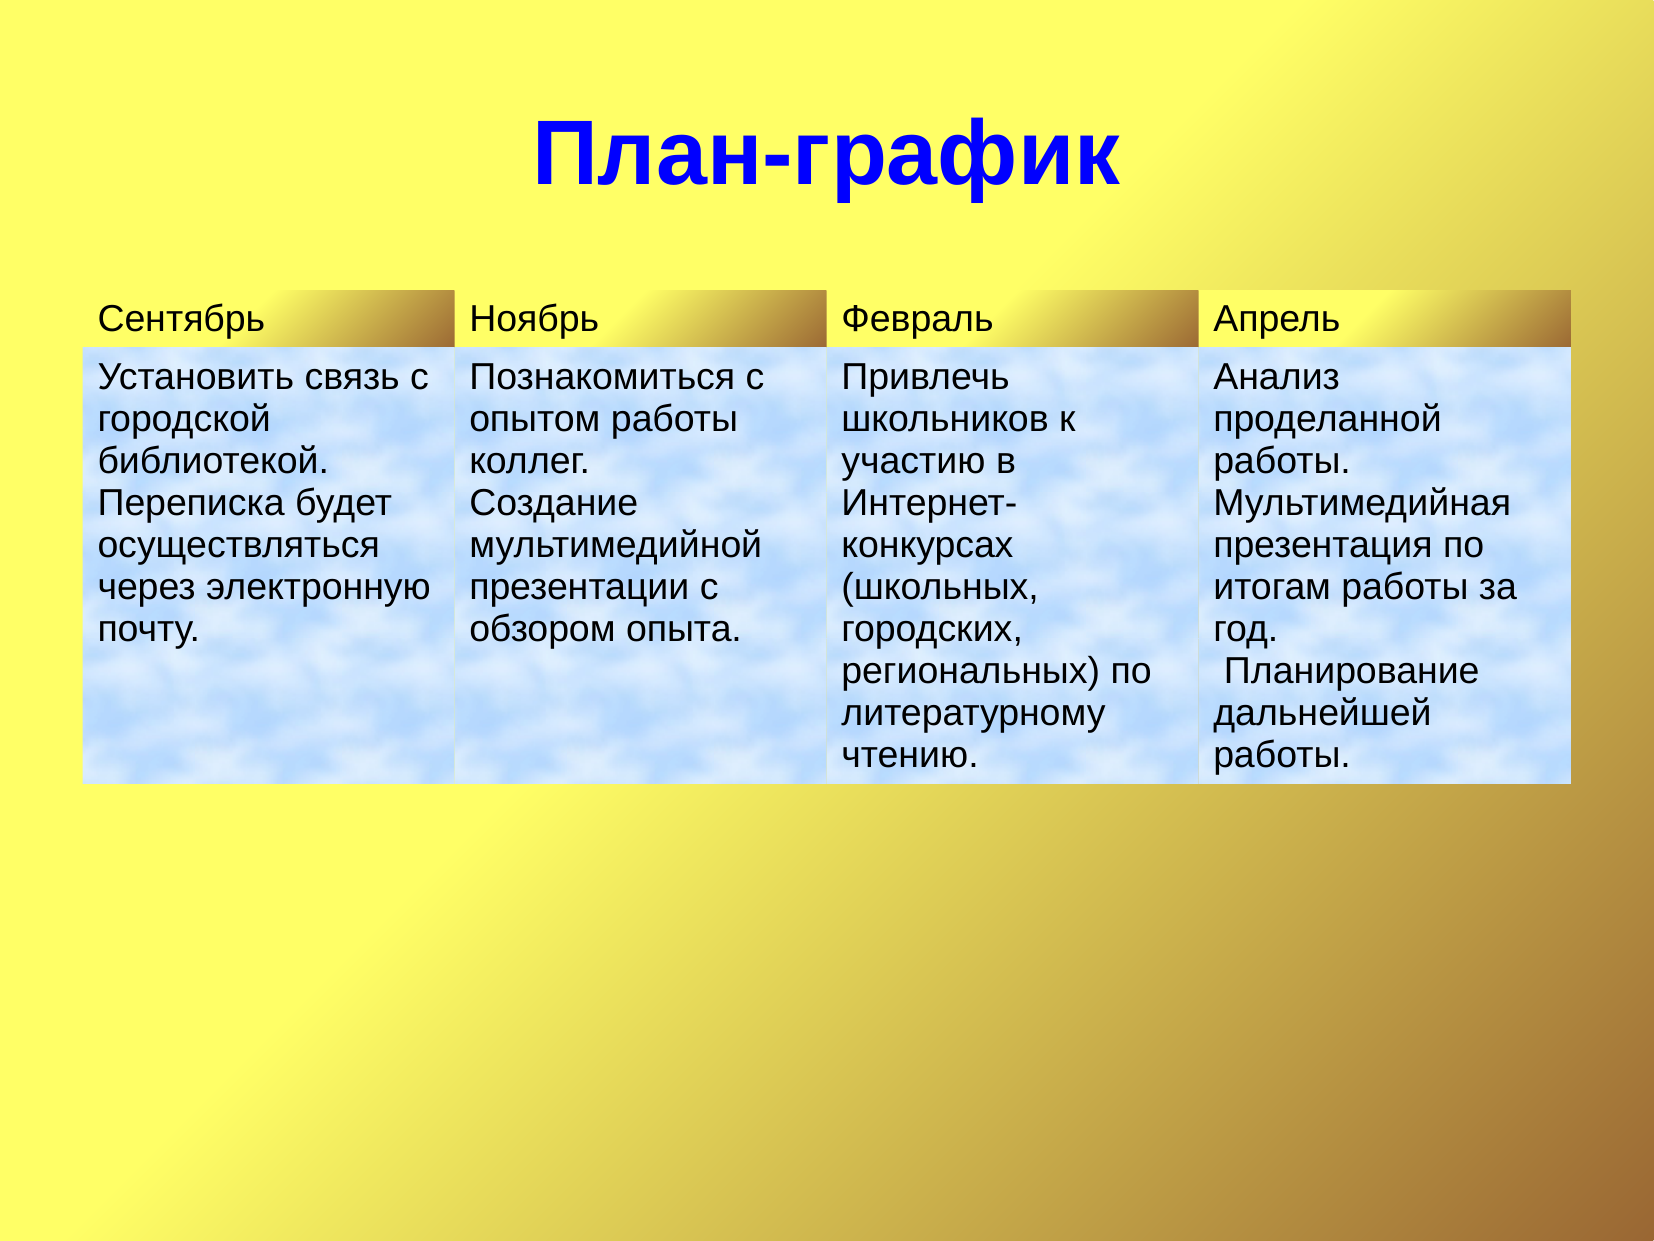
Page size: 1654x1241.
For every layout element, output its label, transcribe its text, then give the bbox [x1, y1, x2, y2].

table_cell Привлечь школьников к участию в Интернет- конкурсах (школьных, городских, региональных) по литературному чтению. [827, 348, 1199, 783]
table_cell Анализ проделанной работы. Мультимедийная презентация по итогам работы за год. Планирование дальнейшей работы. [1199, 348, 1571, 783]
title План-график [82, 49, 1571, 257]
table_header Сентябрь [83, 290, 455, 348]
table_cell Установить связь с городской библиотекой. Переписка будет осуществляться через электронную почту. [83, 348, 455, 783]
table_header Апрель [1199, 290, 1571, 348]
table_header Ноябрь [455, 290, 827, 348]
table_cell Познакомиться с опытом работы коллег. Создание мультимедийной презентации с обзором опыта. [455, 348, 827, 783]
table_header Февраль [827, 290, 1199, 348]
